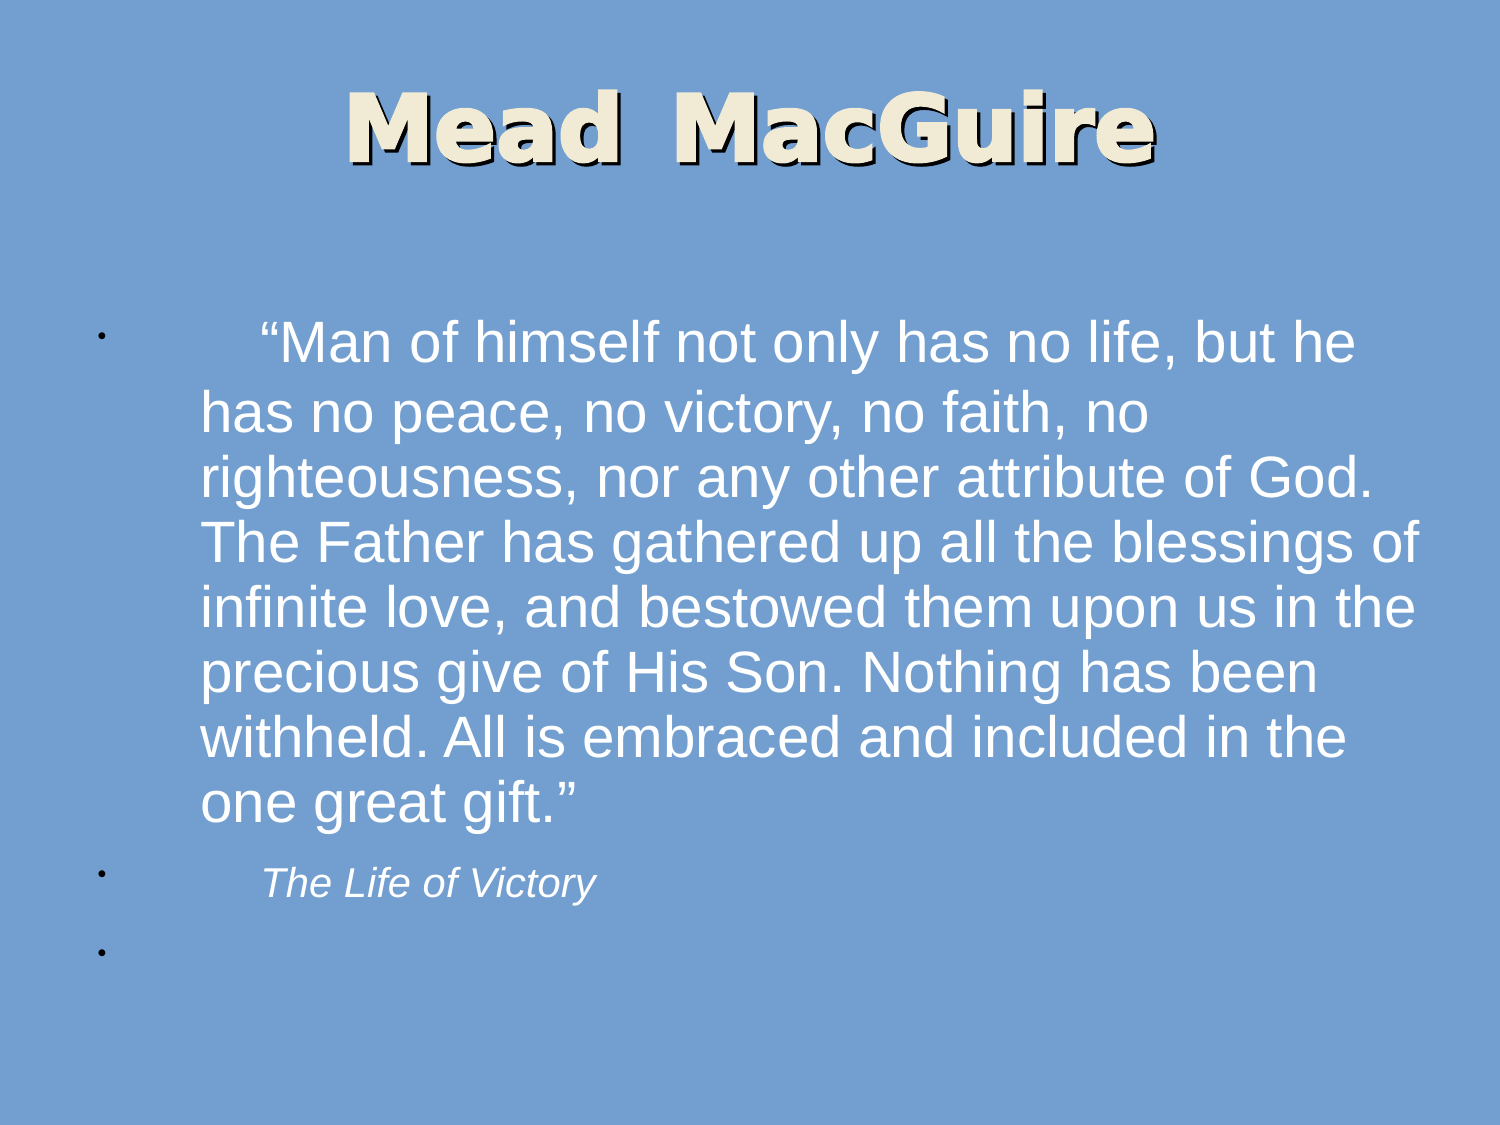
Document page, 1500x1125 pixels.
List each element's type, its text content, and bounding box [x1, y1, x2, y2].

list “Man of himself not only has no life, but he has no peace, no victory, no faith, no righteousness, nor any other attribute of God. The Father has gathered up all the blessings of infinite love, and bestowed them upon us in the precious give of His Son. Nothing has been withheld. All is embraced and included in the one great gift.” The Life of Victory [75, 299, 1426, 1073]
title Mead MacGuire [75, 44, 1426, 233]
